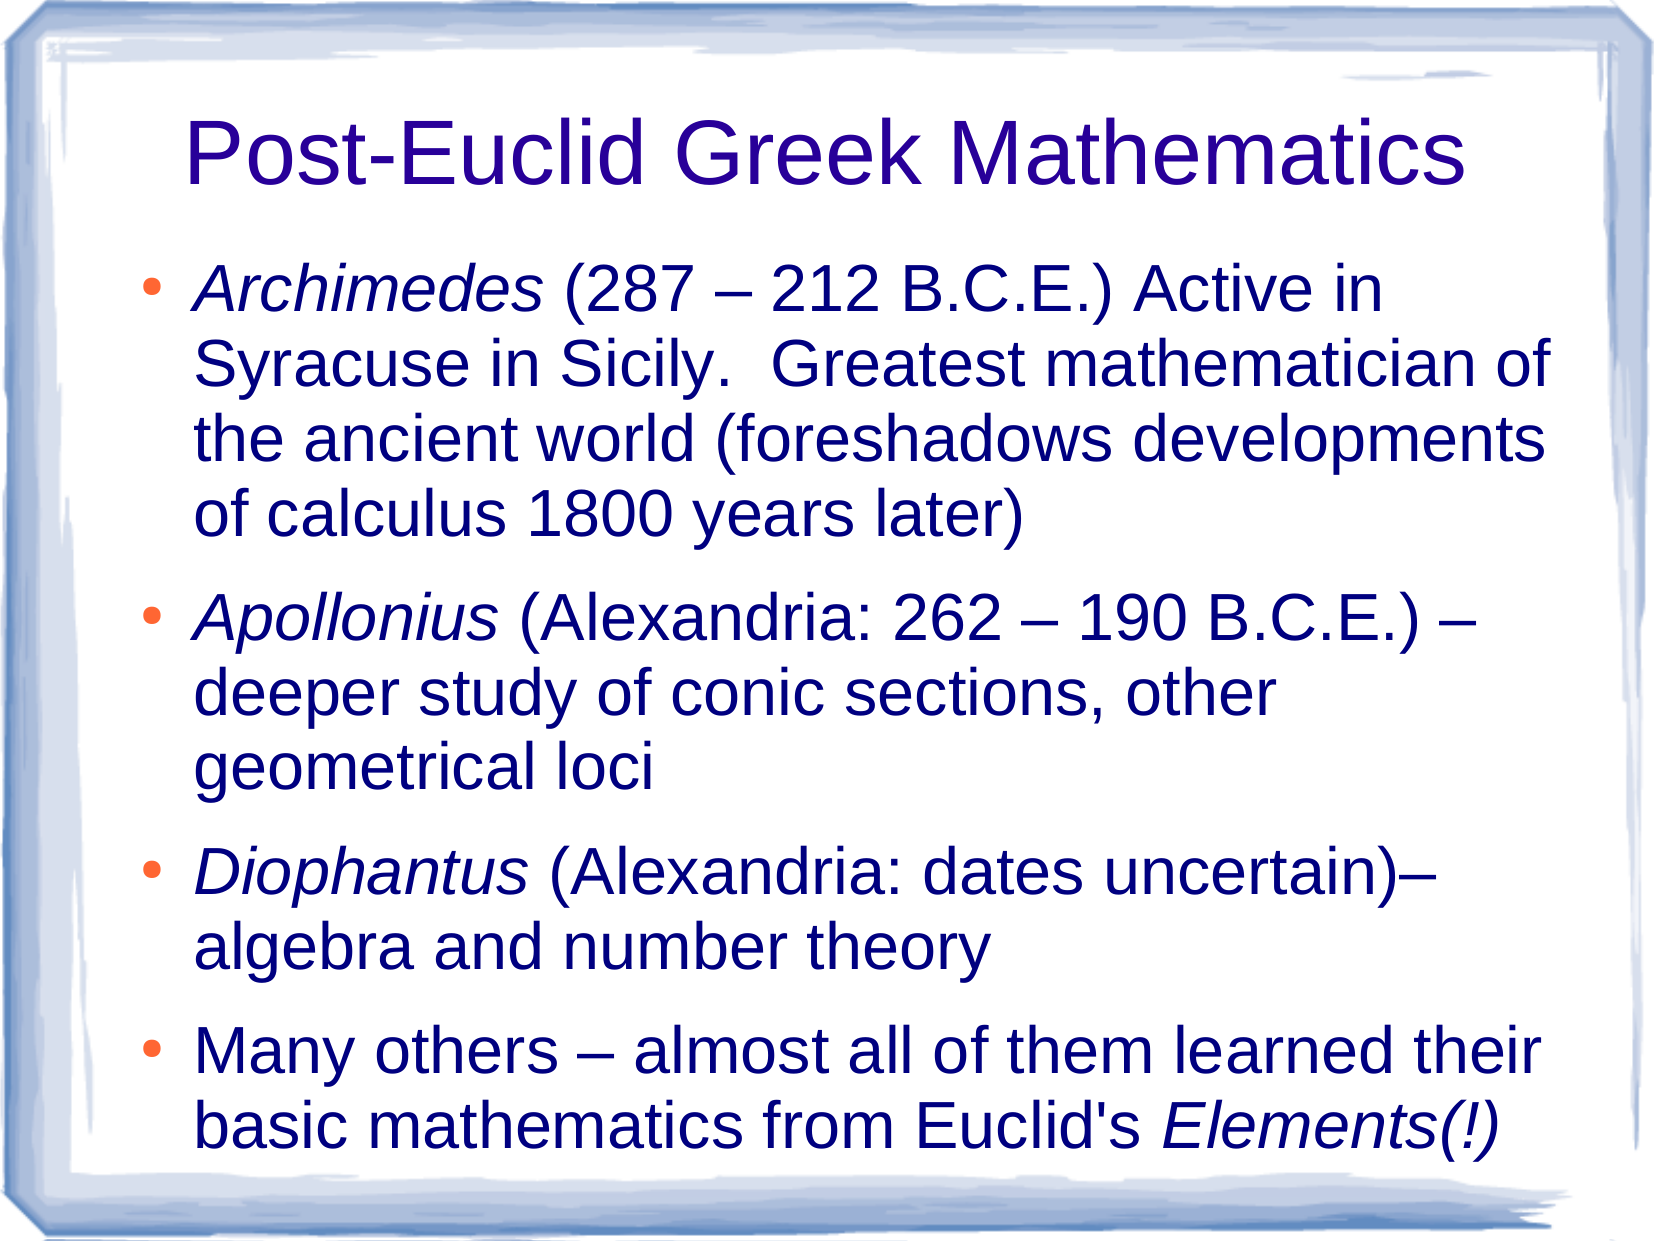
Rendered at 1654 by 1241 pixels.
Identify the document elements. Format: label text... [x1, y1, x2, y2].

list Archimedes (287 – 212 B.C.E.) Active in Syracuse in Sicily. Greatest mathematician of the ancient world (foreshadows developments of calculus 1800 years later) Apollonius (Alexandria: 262 – 190 B.C.E.) – deeper study of conic sections, other geometrical loci Diophantus (Alexandria: dates uncertain)– algebra and number theory Many others – almost all of them learned their basic mathematics from Euclid's Elements(!) [122, 251, 1576, 1163]
title Post-Euclid Greek Mathematics [82, 56, 1571, 250]
picture [0, 0, 1654, 1241]
